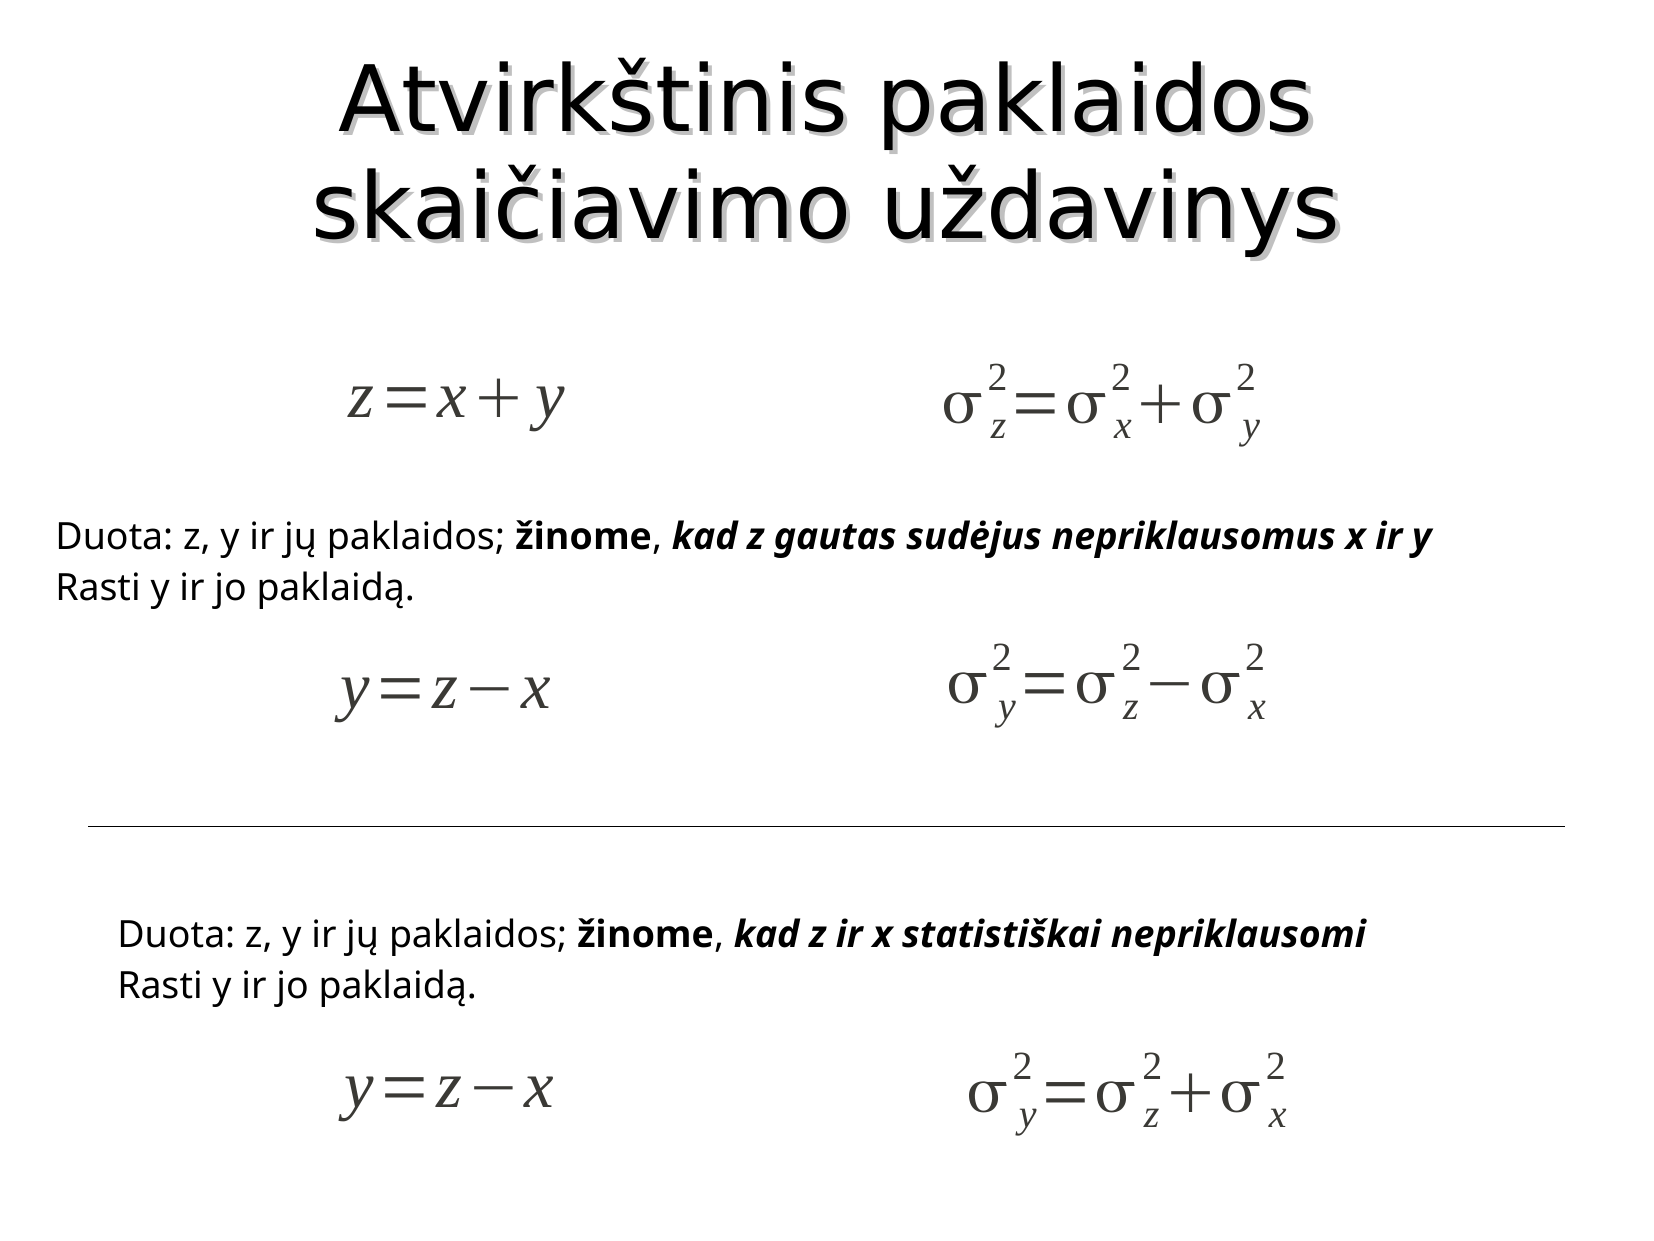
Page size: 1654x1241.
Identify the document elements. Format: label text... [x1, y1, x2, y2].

chart [938, 634, 1272, 729]
chart [324, 649, 558, 724]
title Atvirkštinis paklaidos skaičiavimo uždavinys [82, 45, 1571, 261]
text_box Duota: z, y ir jų paklaidos; žinome, kad z ir x statistiškai nepriklausomi Rasti y ir jo paklaidą. [102, 900, 1536, 1011]
chart [328, 1048, 562, 1123]
text_box Duota: z, y ir jų paklaidos; žinome, kad z gautas sudėjus nepriklausomus x ir y Rasti y ir jo paklaidą. [40, 501, 1610, 613]
chart [339, 358, 572, 433]
chart [934, 354, 1266, 448]
chart [959, 1043, 1292, 1137]
